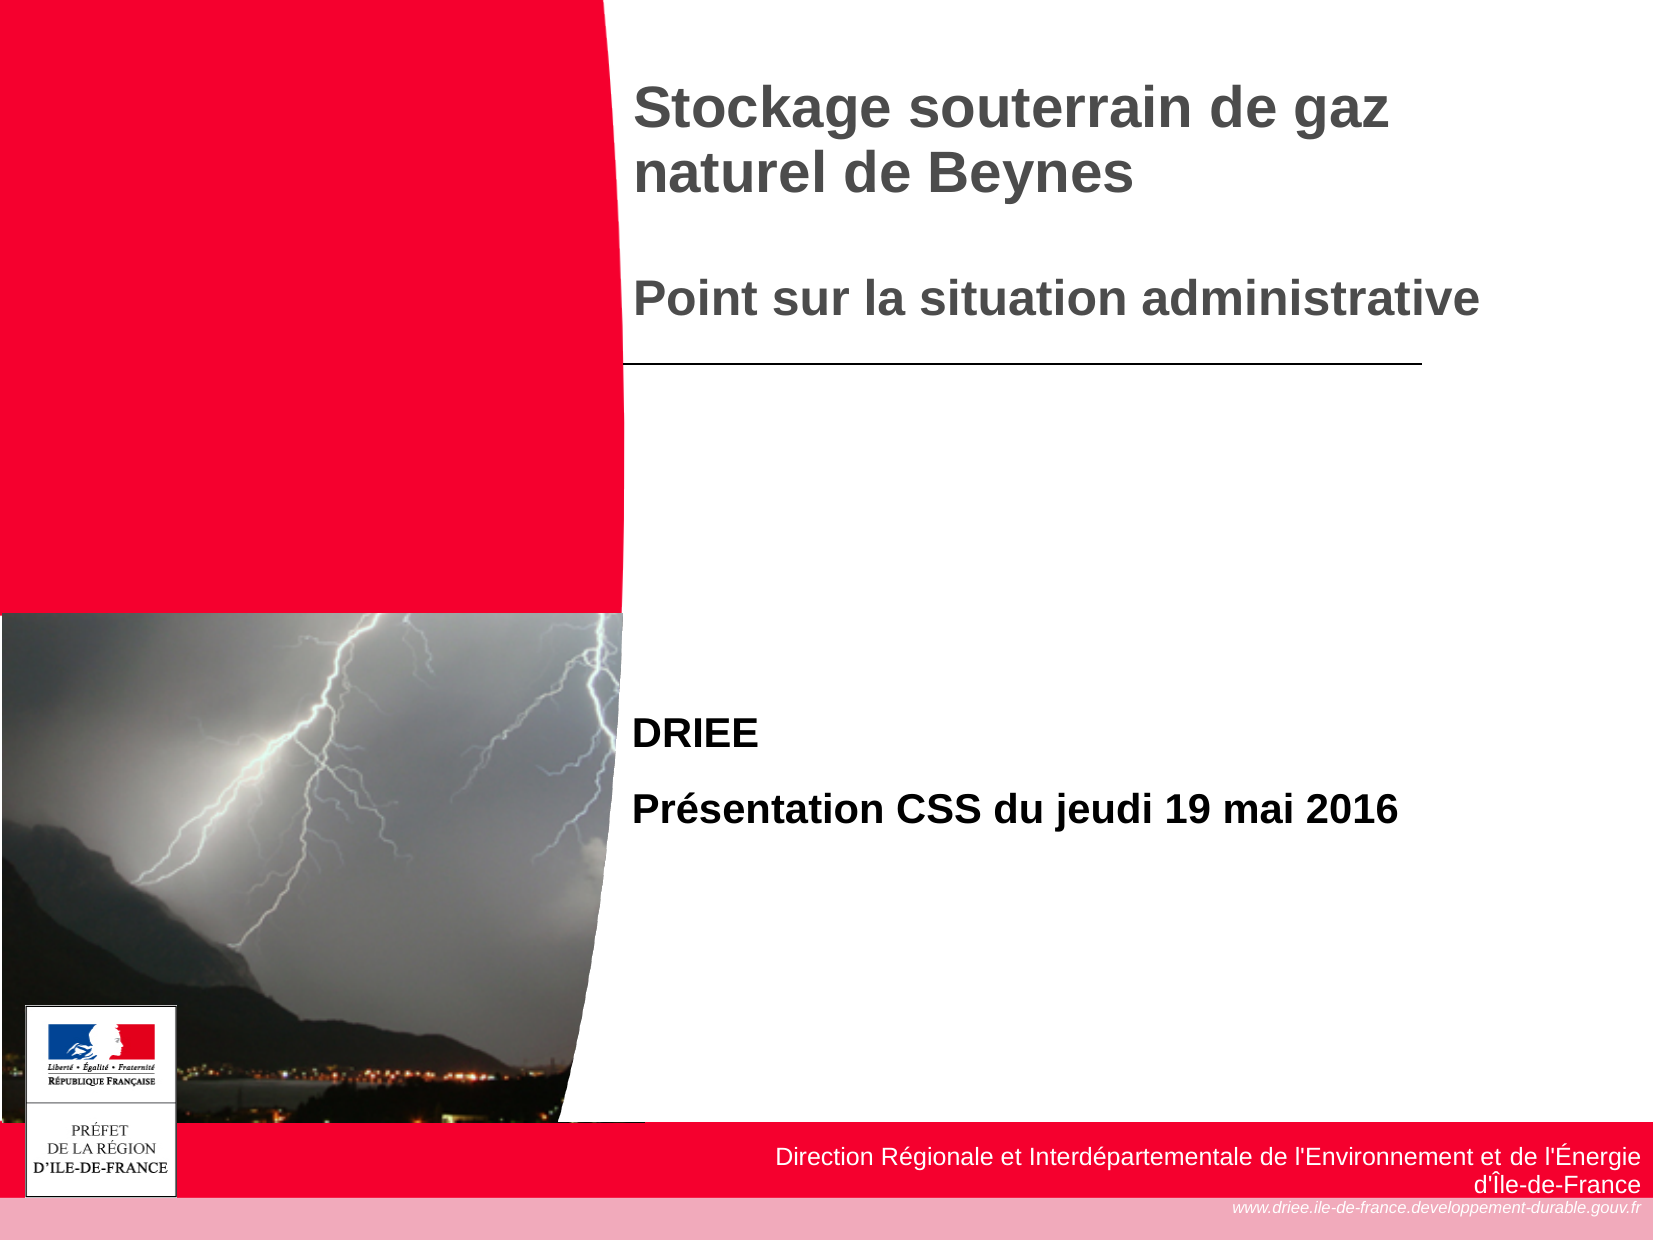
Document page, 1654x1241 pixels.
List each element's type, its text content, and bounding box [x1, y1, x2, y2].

picture [0, 0, 1654, 1240]
title Stockage souterrain de gaz naturel de Beynes Point sur la situation administrative [633, 64, 1574, 337]
subtitle DRIEE Présentation CSS du jeudi 19 mai 2016 [631, 587, 1419, 879]
